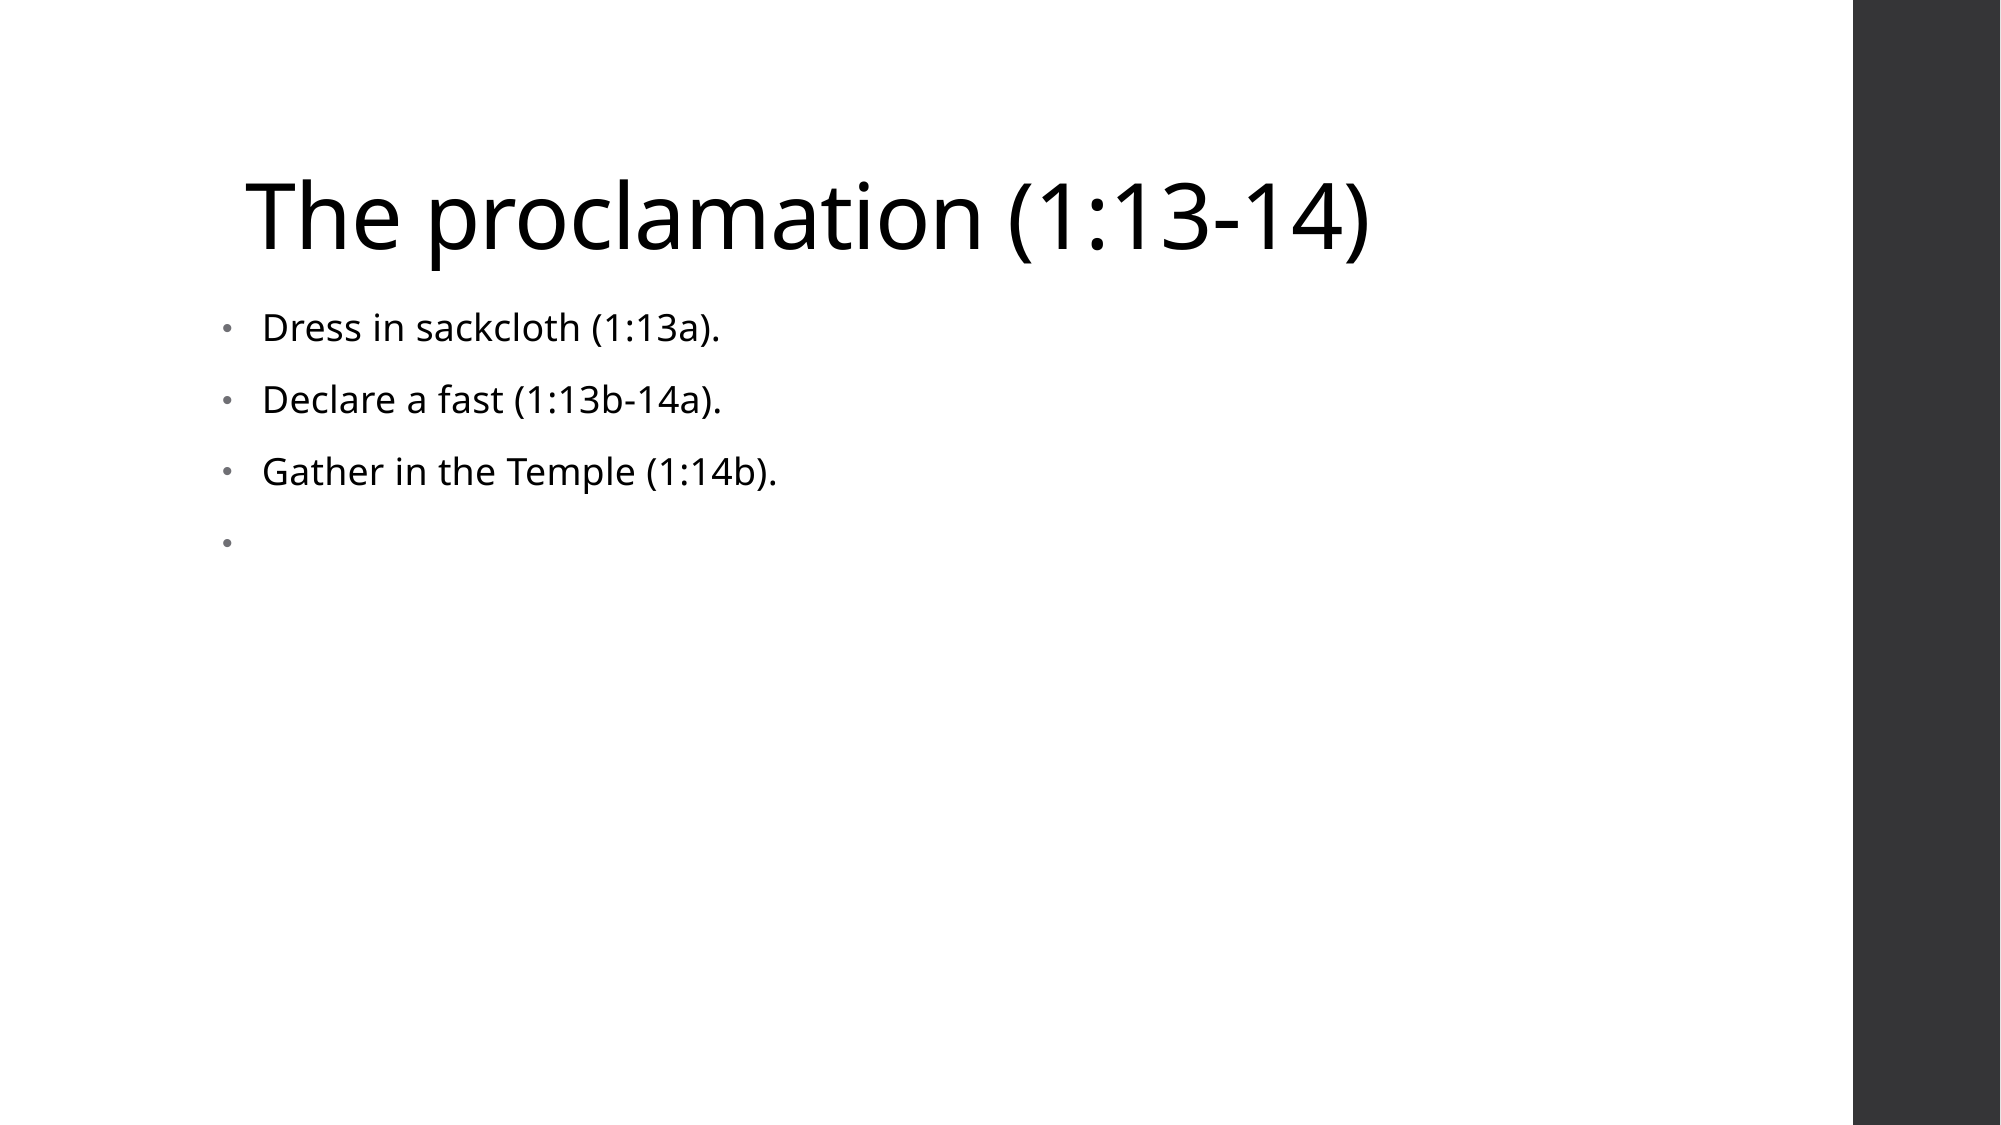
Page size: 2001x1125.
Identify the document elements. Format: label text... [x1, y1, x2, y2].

title The proclamation (1:13-14) [206, 60, 1797, 278]
list Dress in sackcloth (1:13a). Declare a fast (1:13b-14a). Gather in the Temple (1:14b). [206, 299, 1617, 1014]
